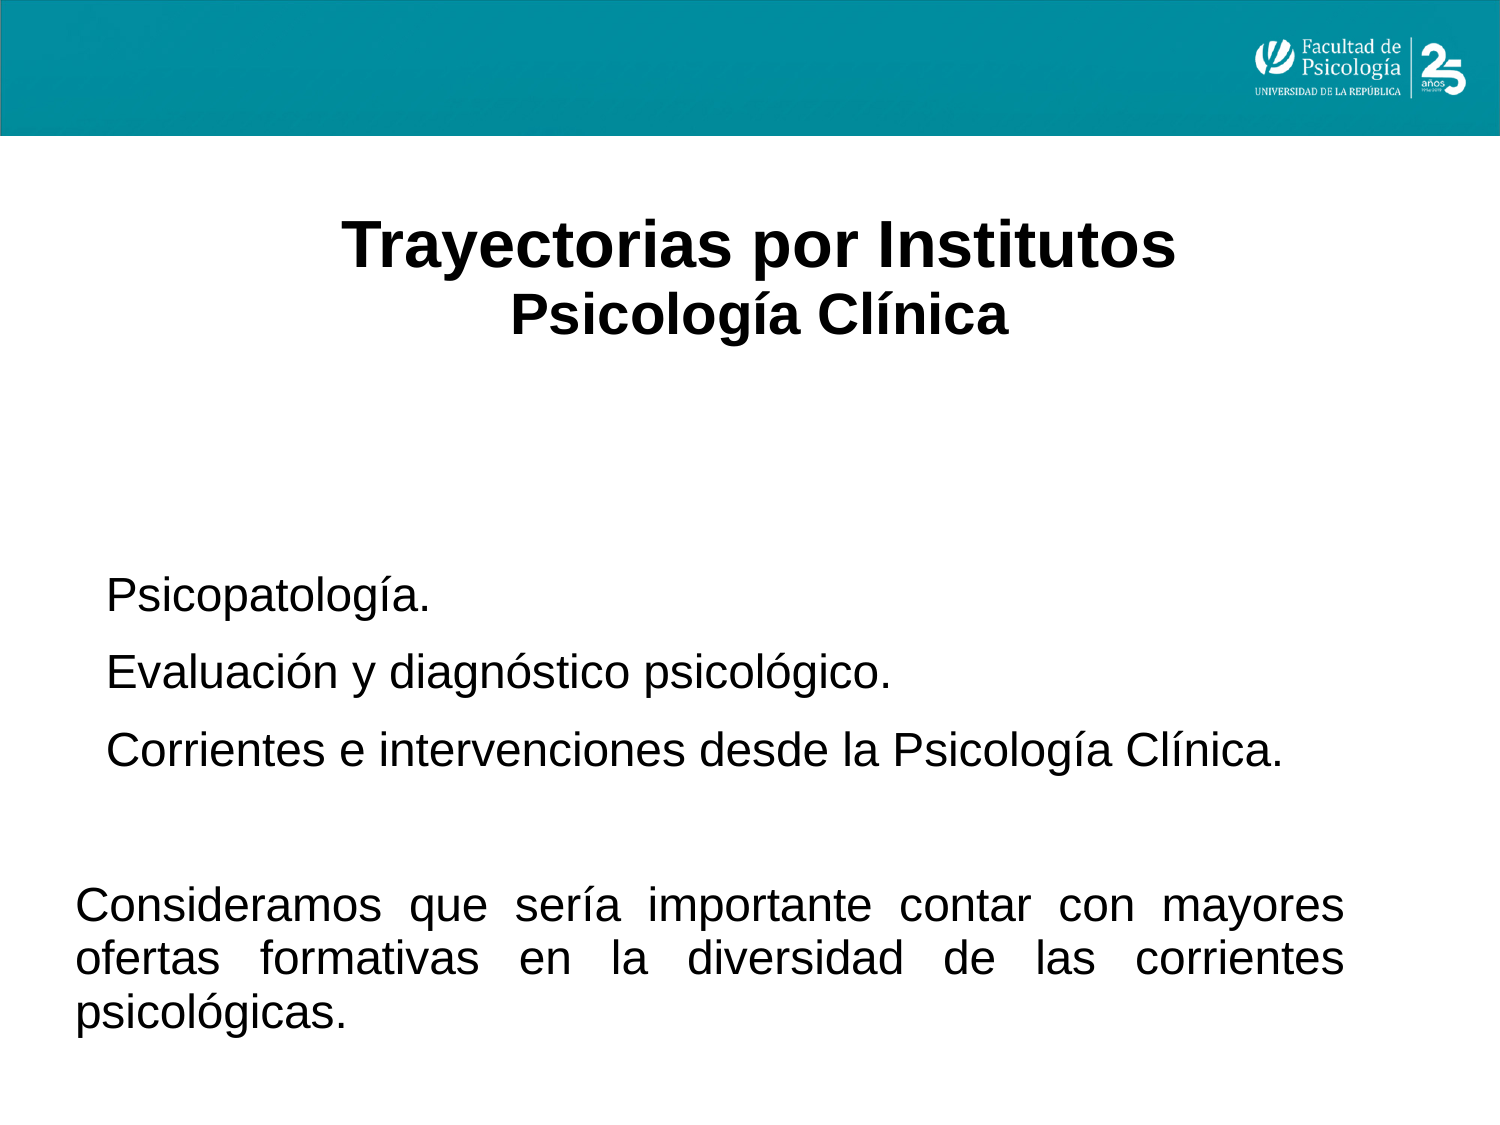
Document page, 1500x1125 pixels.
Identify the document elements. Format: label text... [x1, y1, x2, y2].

title Trayectorias por Institutos Psicología Clínica [82, 141, 1437, 413]
picture [0, 0, 1500, 136]
list Psicopatología. Evaluación y diagnóstico psicológico. Corrientes e intervenciones desde la Psicología Clínica. Consideramos que sería importante contar con mayores ofertas formativas en la diversidad de las corrientes psicológicas. [75, 413, 1347, 1052]
